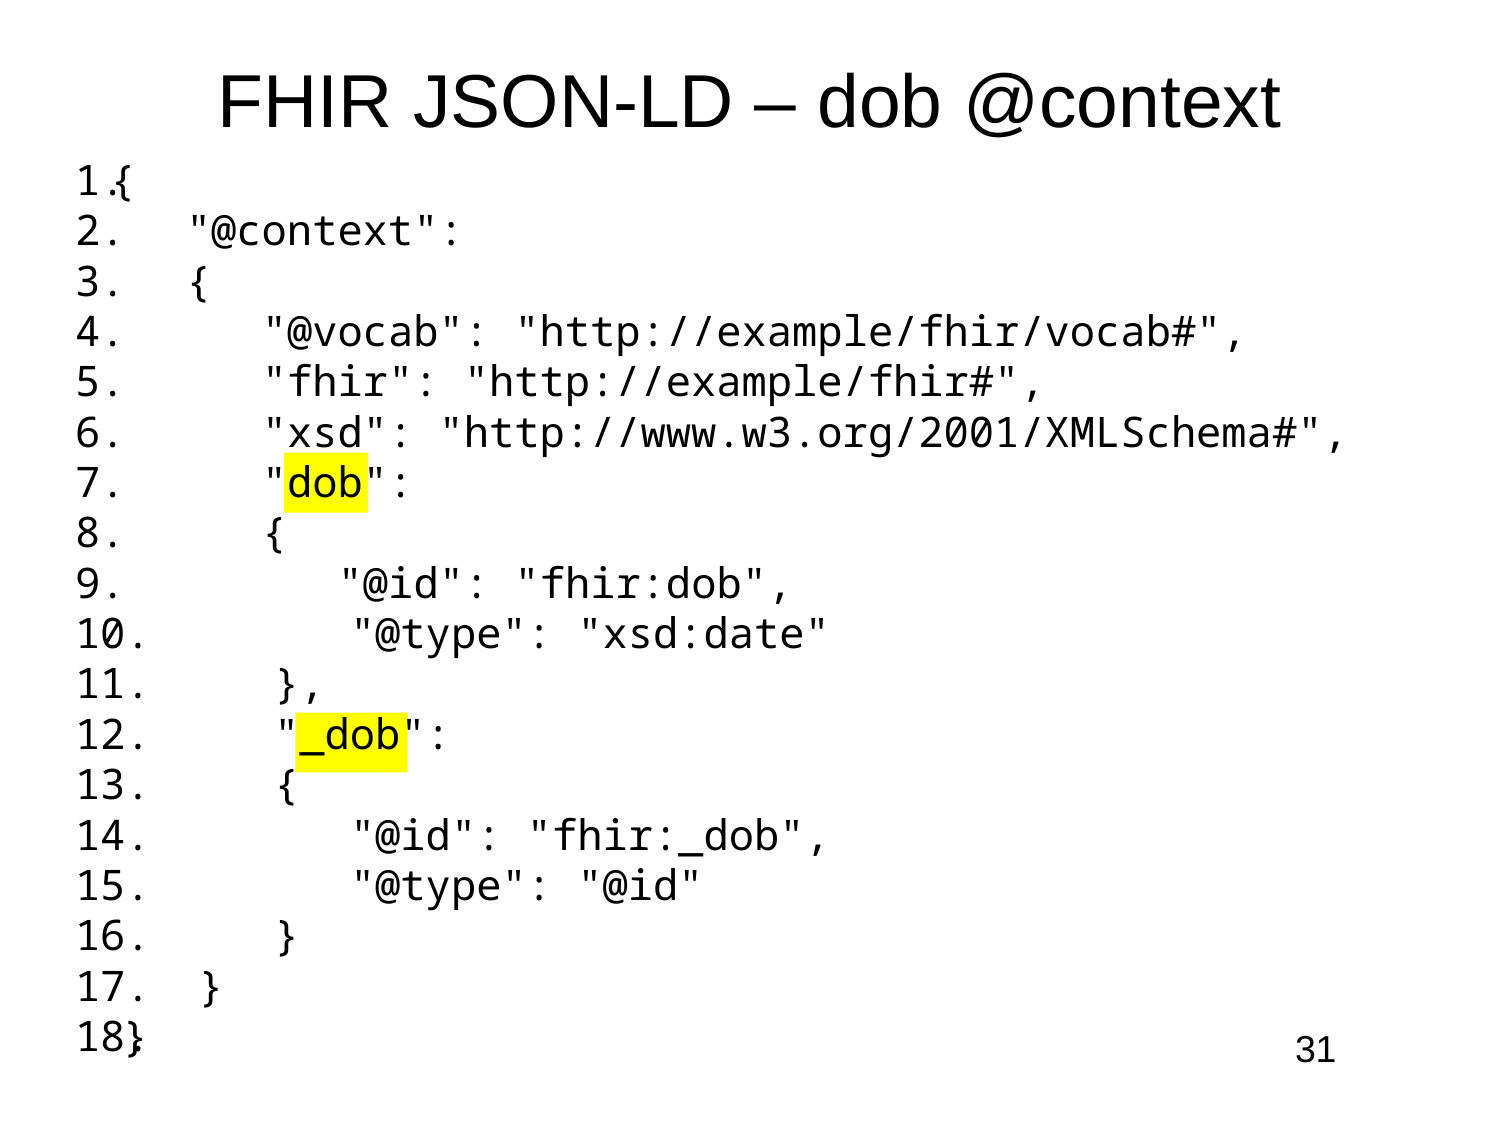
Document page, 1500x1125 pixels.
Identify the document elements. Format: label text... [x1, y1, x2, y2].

list { "@context": { "@vocab": "http://example/fhir/vocab#", "fhir": "http://example/fhir#", "xsd": "http://www.w3.org/2001/XMLSchema#", "dob": { "@id": "fhir:dob", "@type": "xsd:date" }, "_dob": { "@id": "fhir:_dob", "@type": "@id" } } } [75, 153, 1433, 1074]
title FHIR JSON-LD – dob @context [75, 3, 1425, 153]
